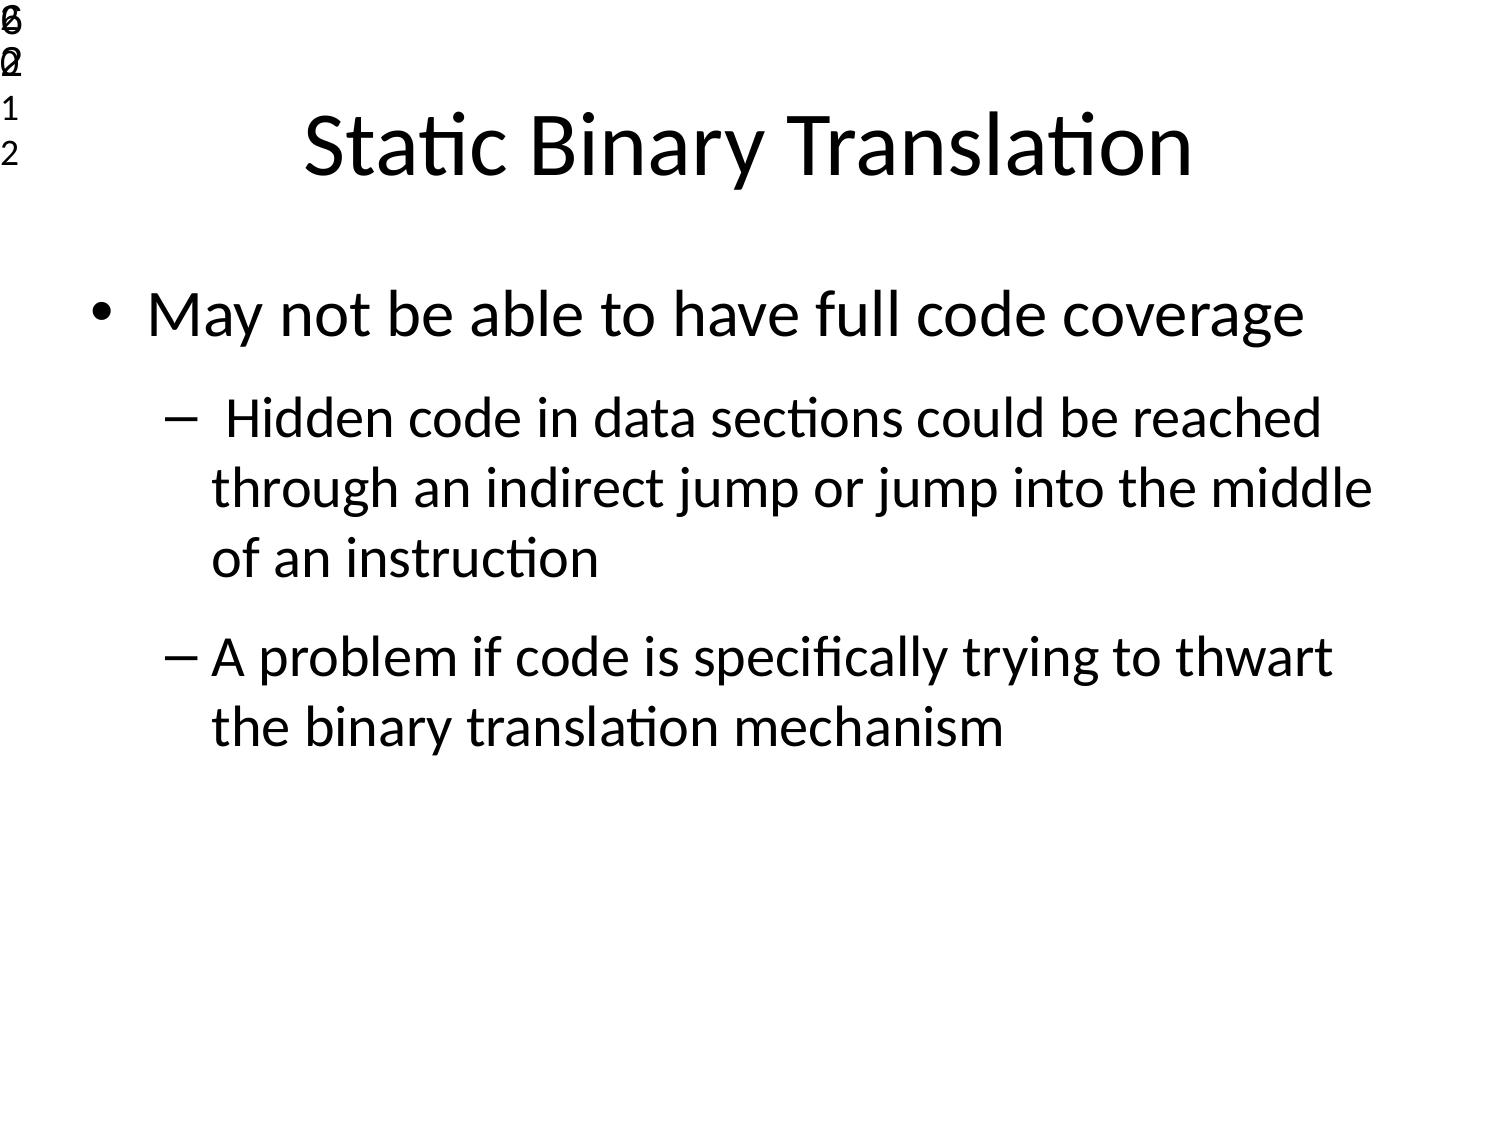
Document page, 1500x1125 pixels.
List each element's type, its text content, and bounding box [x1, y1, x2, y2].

list May not be able to have full code coverage Hidden code in data sections could be reached through an indirect jump or jump into the middle of an instruction A problem if code is specifically trying to thwart the binary translation mechanism [75, 262, 1425, 1005]
title Static Binary Translation [75, 45, 1425, 233]
